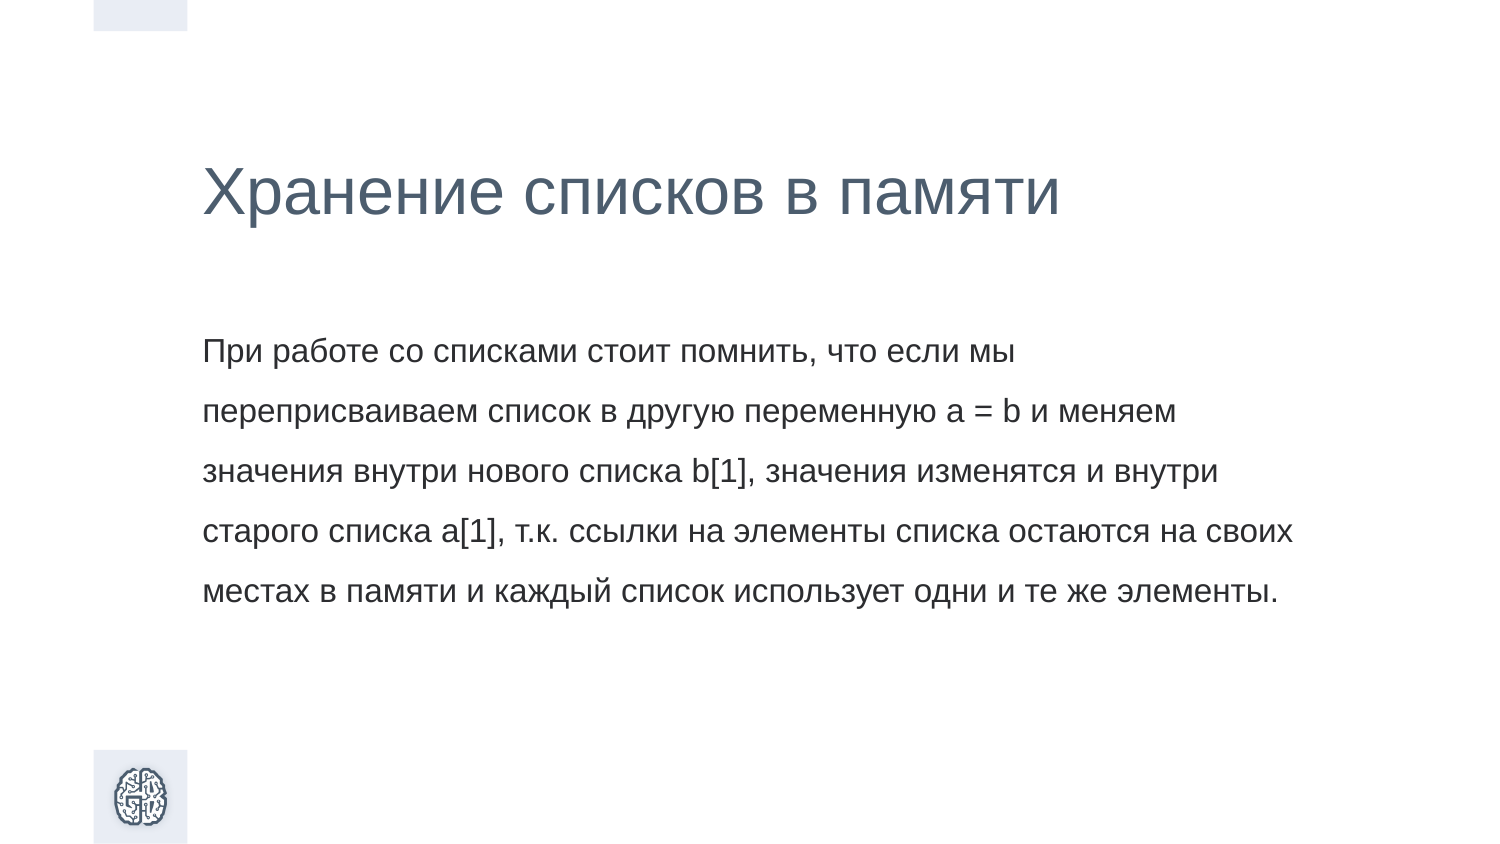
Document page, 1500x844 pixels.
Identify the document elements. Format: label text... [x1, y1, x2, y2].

text_box Хранение списков в памяти [187, 93, 1312, 259]
picture [106, 760, 175, 834]
text_box При работе со списками стоит помнить, что если мы переприсваиваем список в другую переменную a = b и меняем значения внутри нового списка b[1], значения изменятся и внутри старого списка a[1], т.к. ссылки на элементы списка остаются на своих местах в памяти и каждый список использует одни и те же элементы. [187, 259, 1312, 718]
